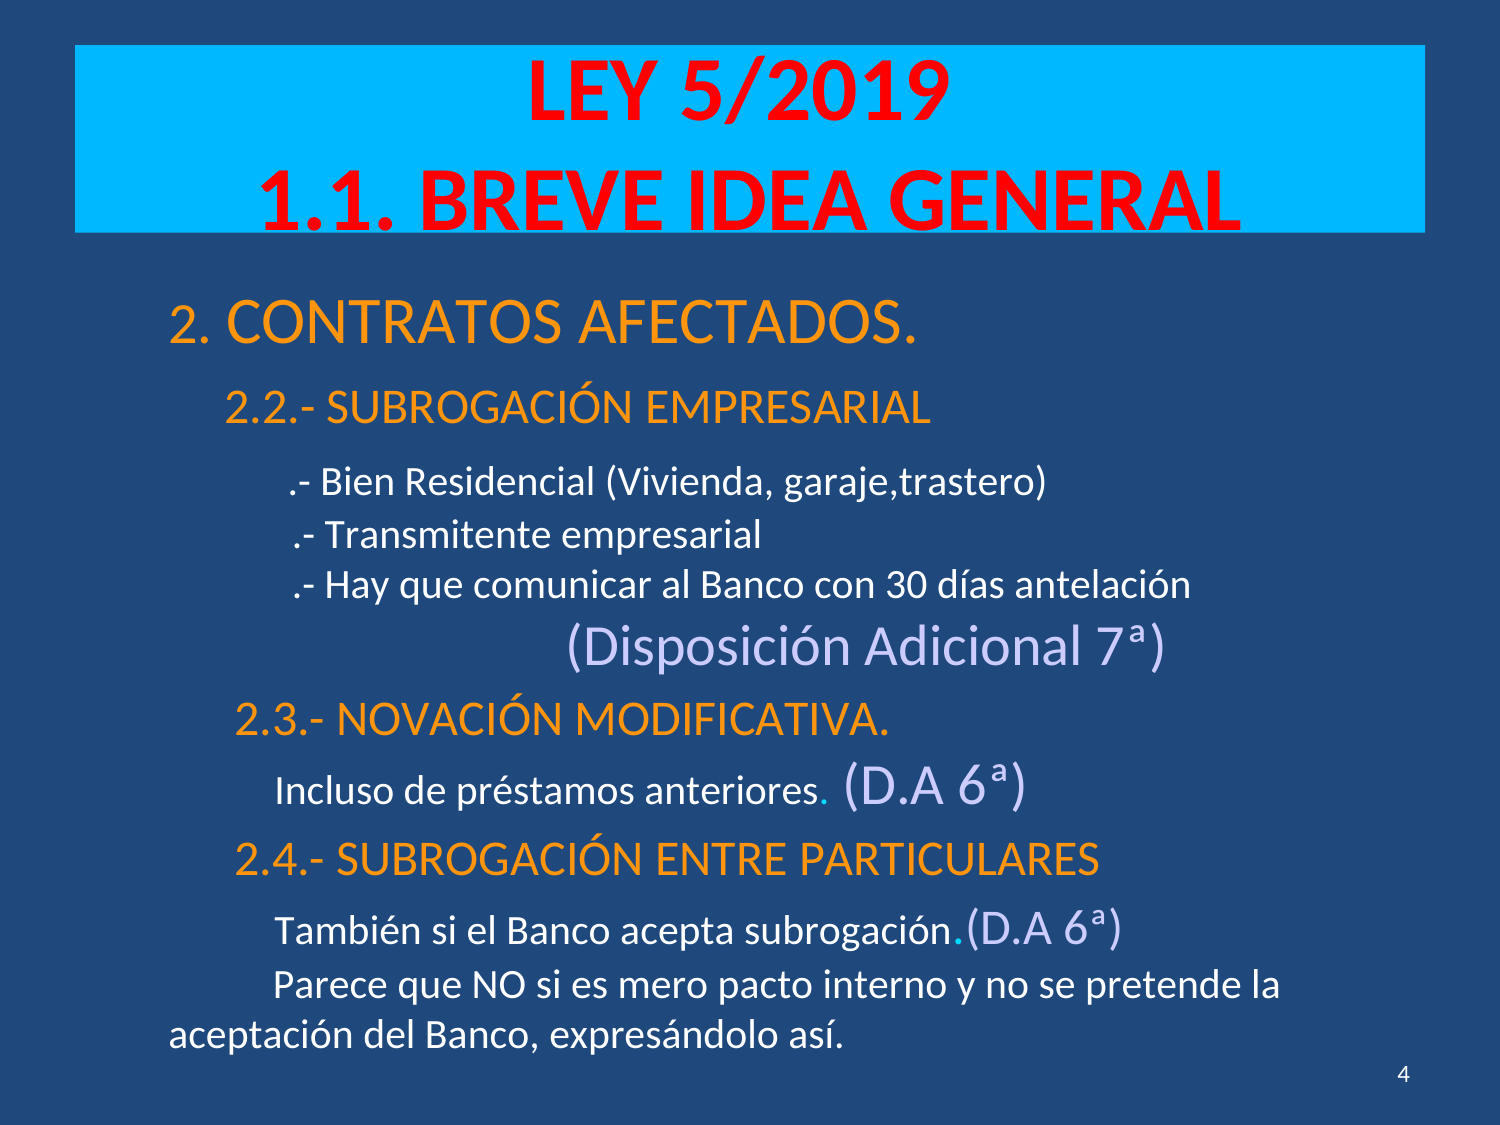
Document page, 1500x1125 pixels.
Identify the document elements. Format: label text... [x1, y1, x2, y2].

text_box 2. CONTRATOS AFECTADOS. 2.2.- SUBROGACIÓN EMPRESARIAL .- Bien Residencial (Vivienda, garaje,trastero) .- Transmitente empresarial .- Hay que comunicar al Banco con 30 días antelación (Disposición Adicional 7ª) 2.3.- NOVACIÓN MODIFICATIVA. Incluso de préstamos anteriores. (D.A 6ª) 2.4.- SUBROGACIÓN ENTRE PARTICULARES También si el Banco acepta subrogación.(D.A 6ª) Parece que NO si es mero pacto interno y no se pretende la aceptación del Banco, expresándolo así. [153, 269, 1357, 1125]
text_box <número> [1357, 1042, 1426, 1103]
text_box LEY 5/2019 1.1. BREVE IDEA GENERAL [75, 45, 1426, 233]
